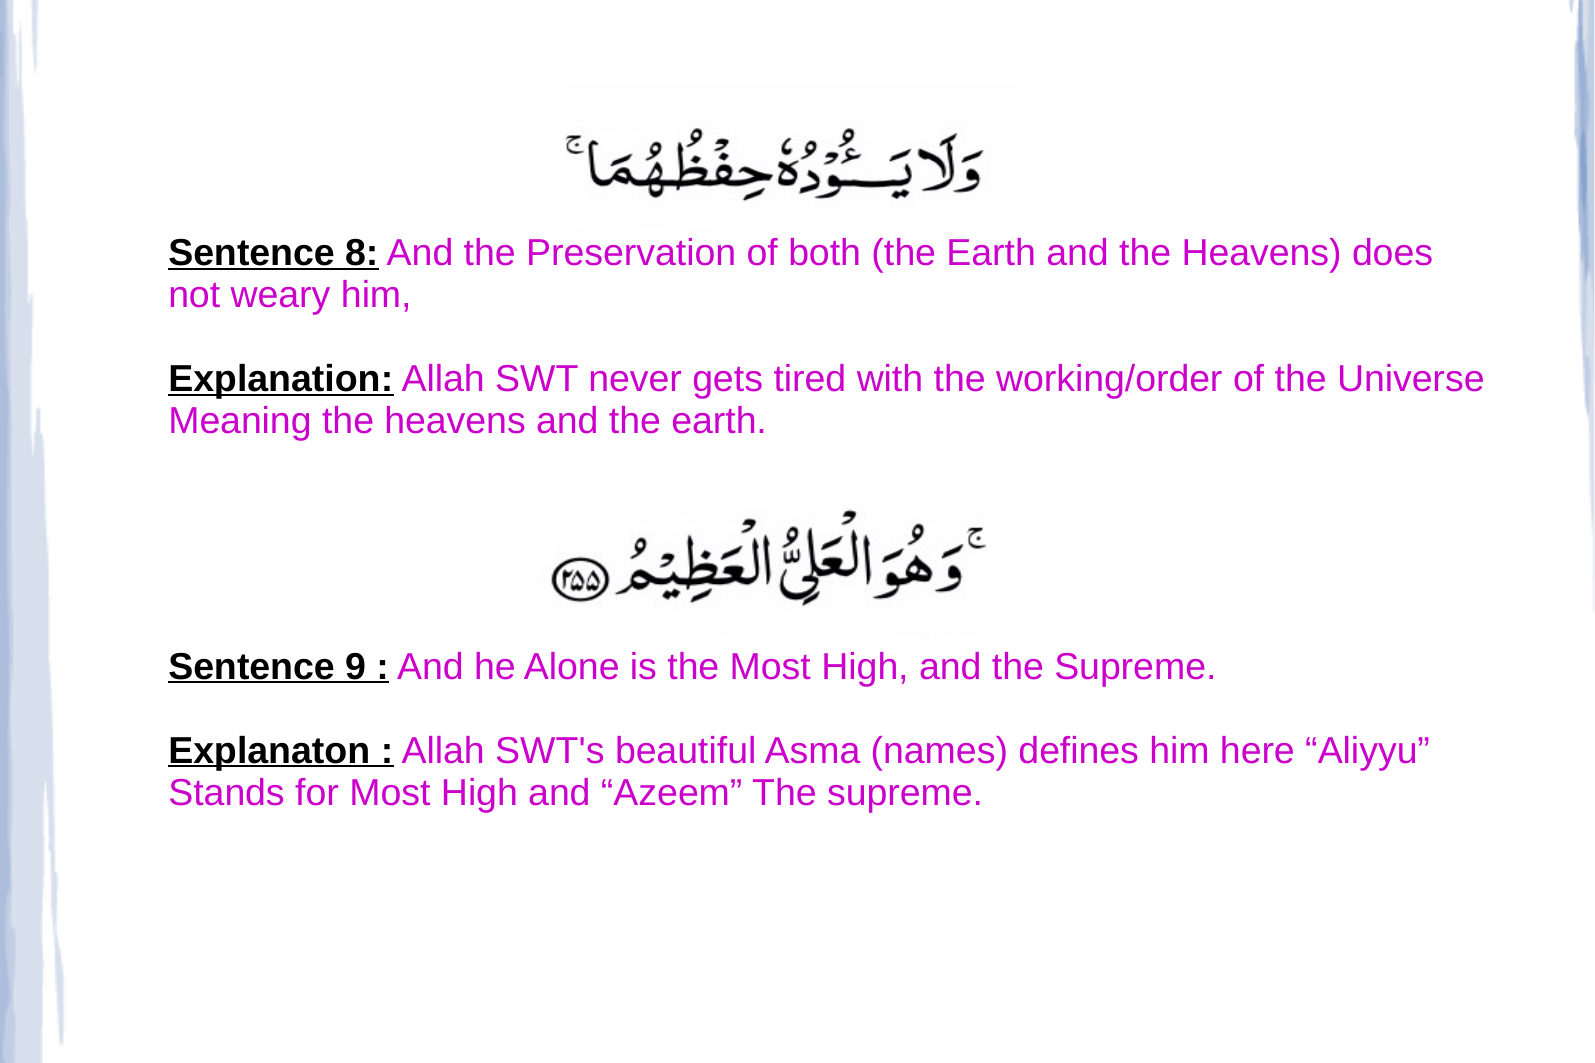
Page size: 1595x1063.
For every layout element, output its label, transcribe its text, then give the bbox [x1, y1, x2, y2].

picture [0, 0, 1595, 1063]
text_box Sentence 8: And the Preservation of both (the Earth and the Heavens) does not weary him, Explanation: Allah SWT never gets tired with the working/order of the Universe Meaning the heavens and the earth. [153, 224, 1510, 496]
text_box Sentence 9 : And he Alone is the Most High, and the Supreme. Explanaton : Allah SWT's beautiful Asma (names) defines him here “Aliyyu” Stands for Most High and “Azeem” The supreme. [153, 637, 1456, 824]
